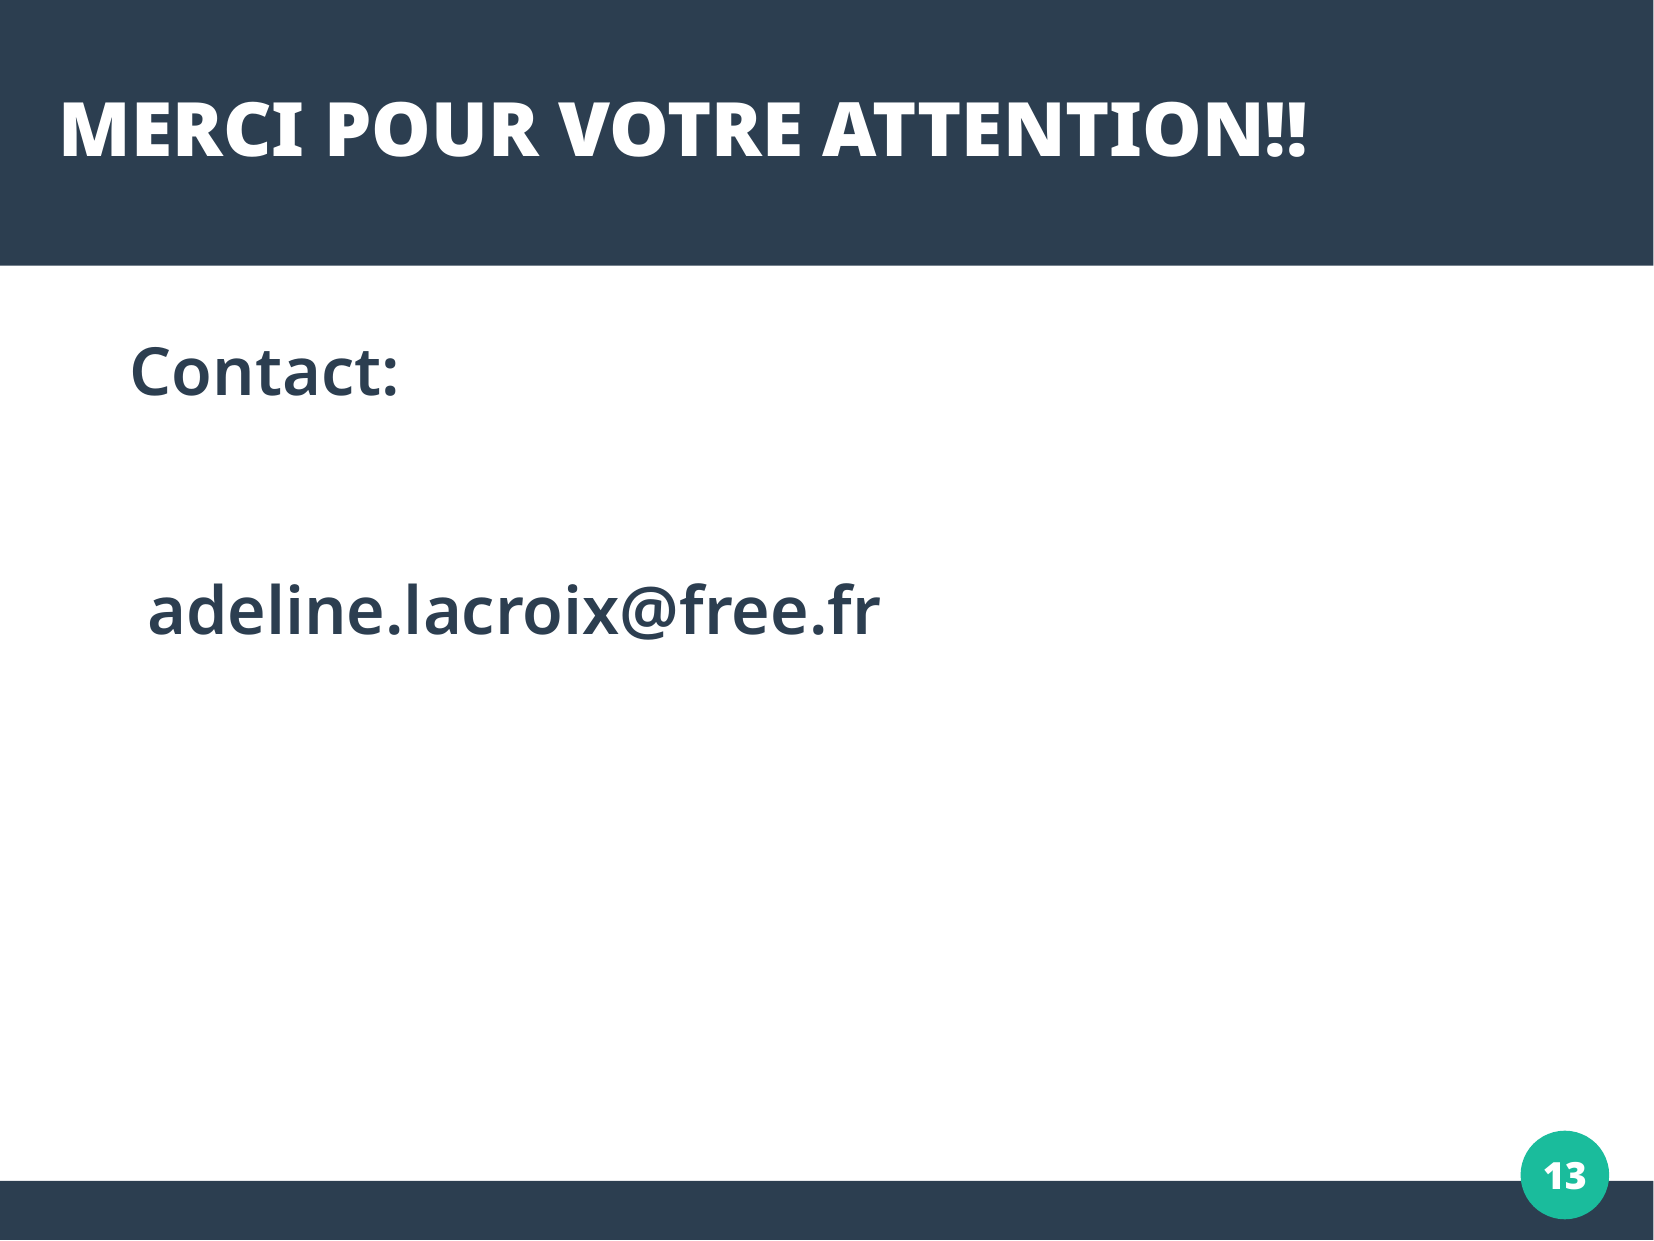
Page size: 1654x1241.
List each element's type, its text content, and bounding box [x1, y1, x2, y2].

title MERCI POUR VOTRE ATTENTION!! [58, 49, 1595, 207]
list Contact: adeline.lacroix@free.fr [58, 324, 1595, 1152]
